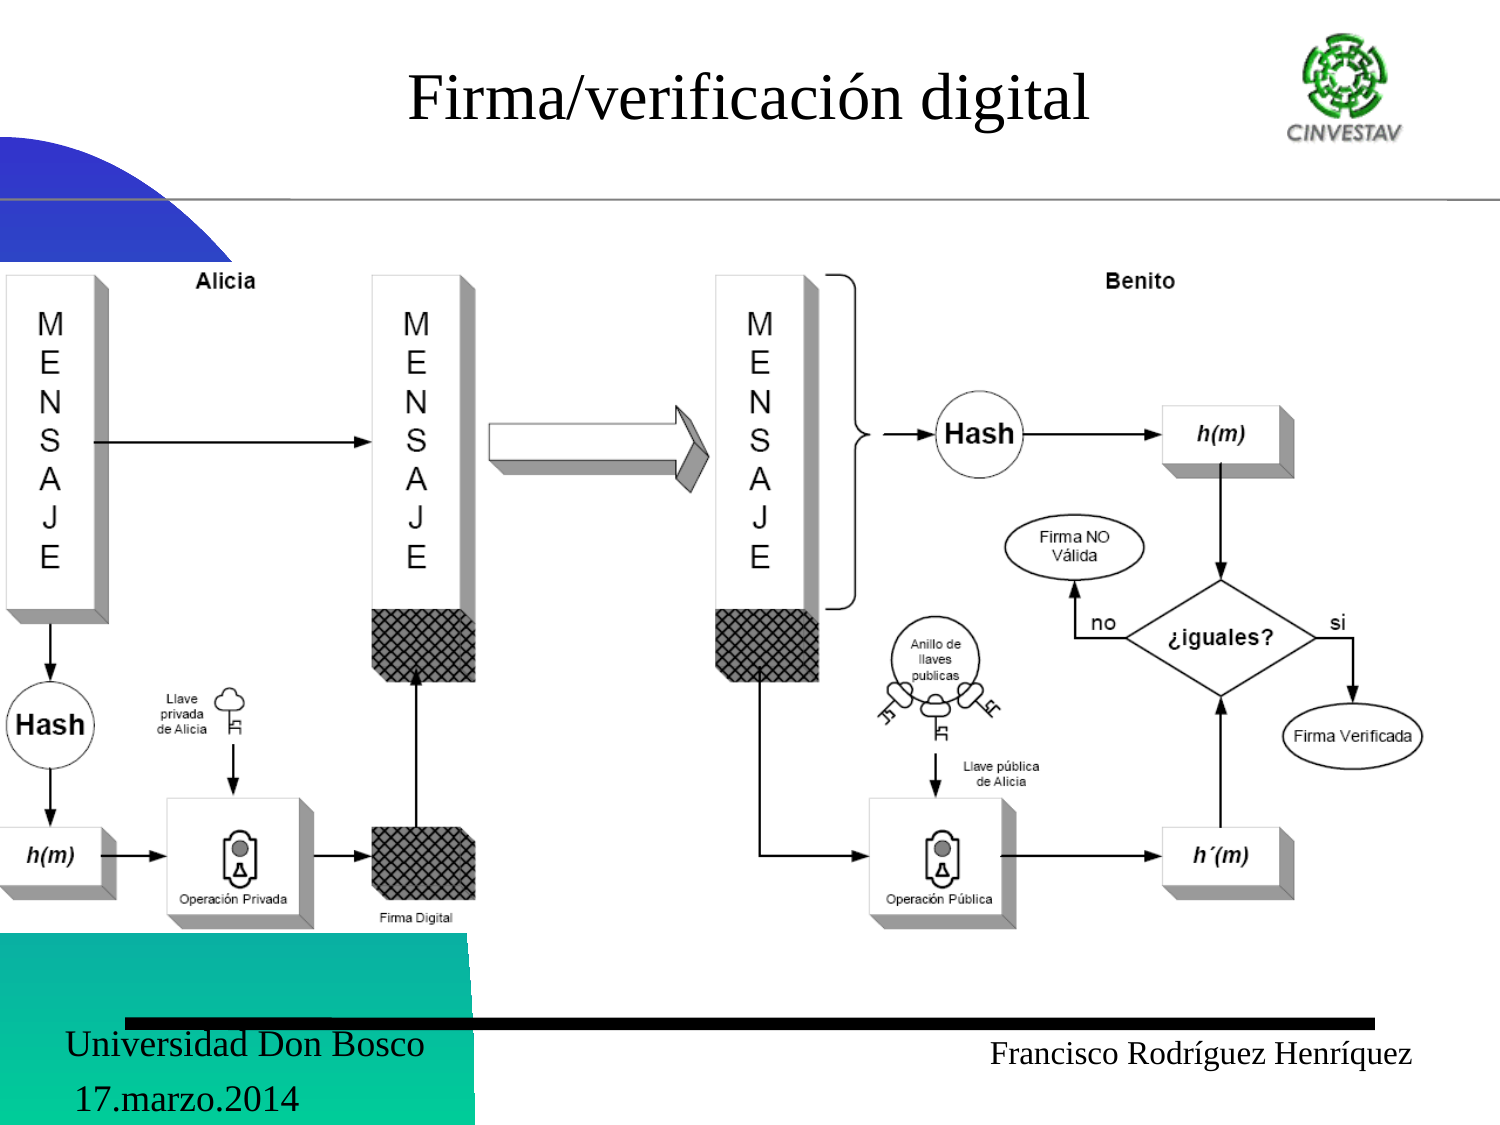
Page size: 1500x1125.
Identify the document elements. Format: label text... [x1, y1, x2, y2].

text_box Firma/verificación digital [75, 45, 1426, 233]
picture [0, 262, 1426, 933]
